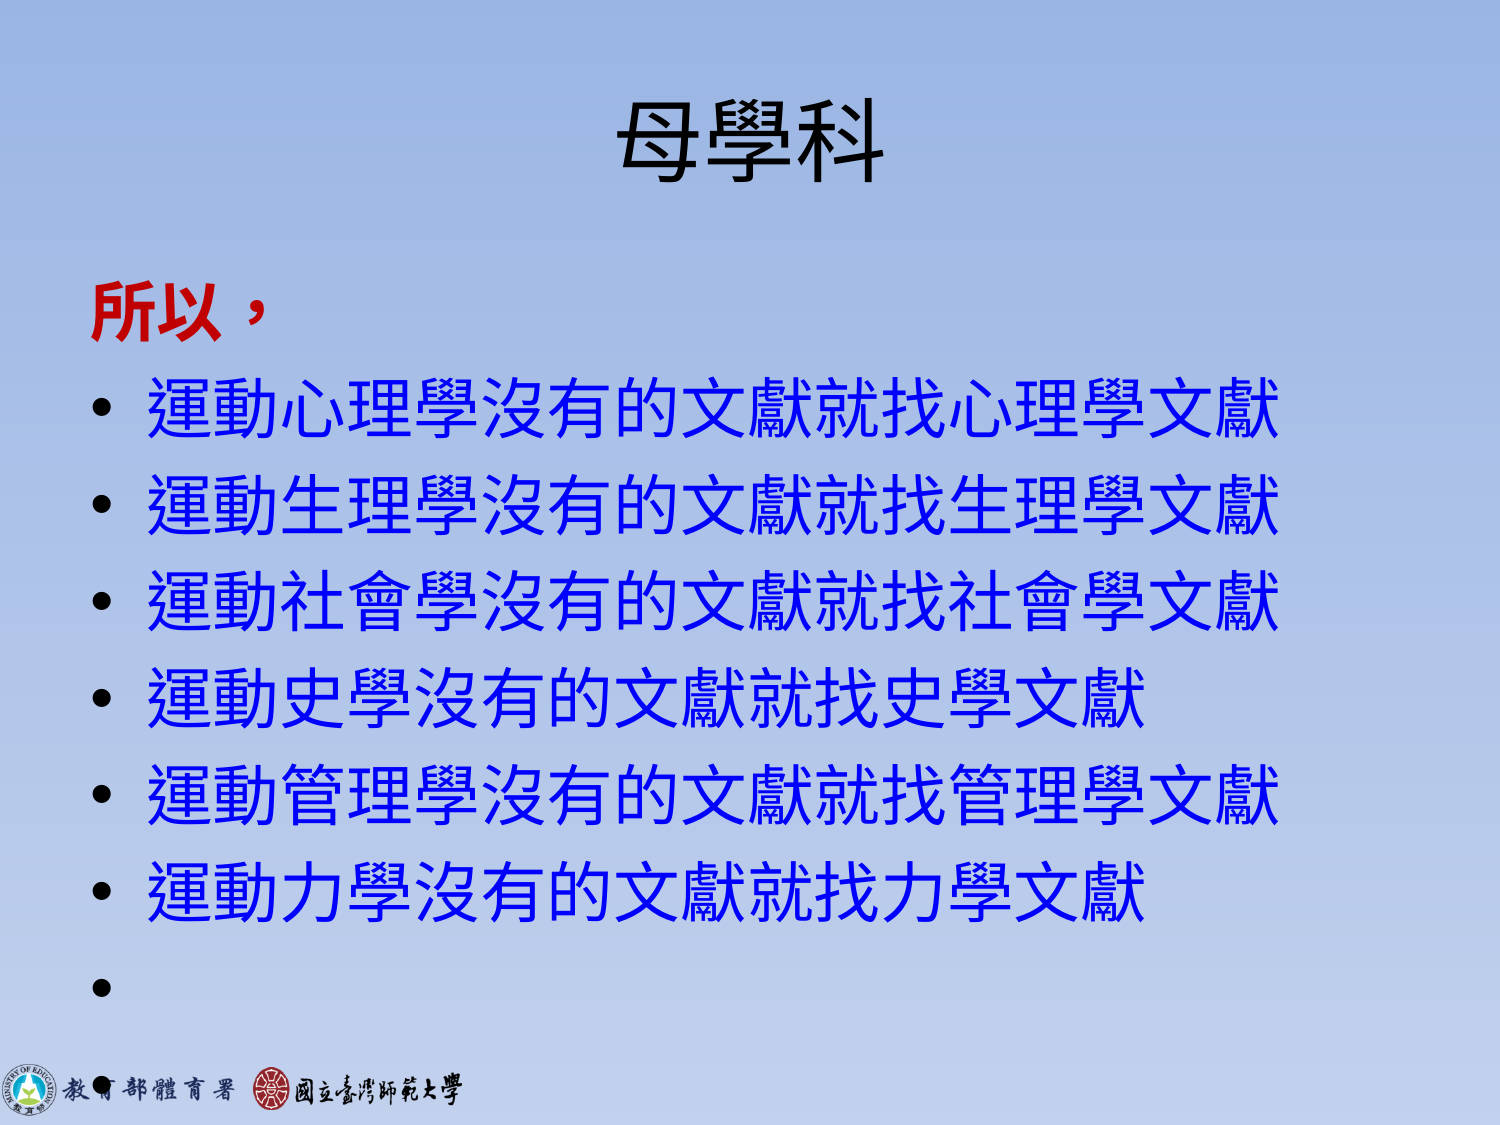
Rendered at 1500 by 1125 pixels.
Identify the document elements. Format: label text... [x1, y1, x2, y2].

title 母學科 [75, 45, 1426, 233]
list 所以， 運動心理學沒有的文獻就找心理學文獻 運動生理學沒有的文獻就找生理學文獻 運動社會學沒有的文獻就找社會學文獻 運動史學沒有的文獻就找史學文獻 運動管理學沒有的文獻就找管理學文獻 運動力學沒有的文獻就找力學文獻 [75, 262, 1426, 1005]
